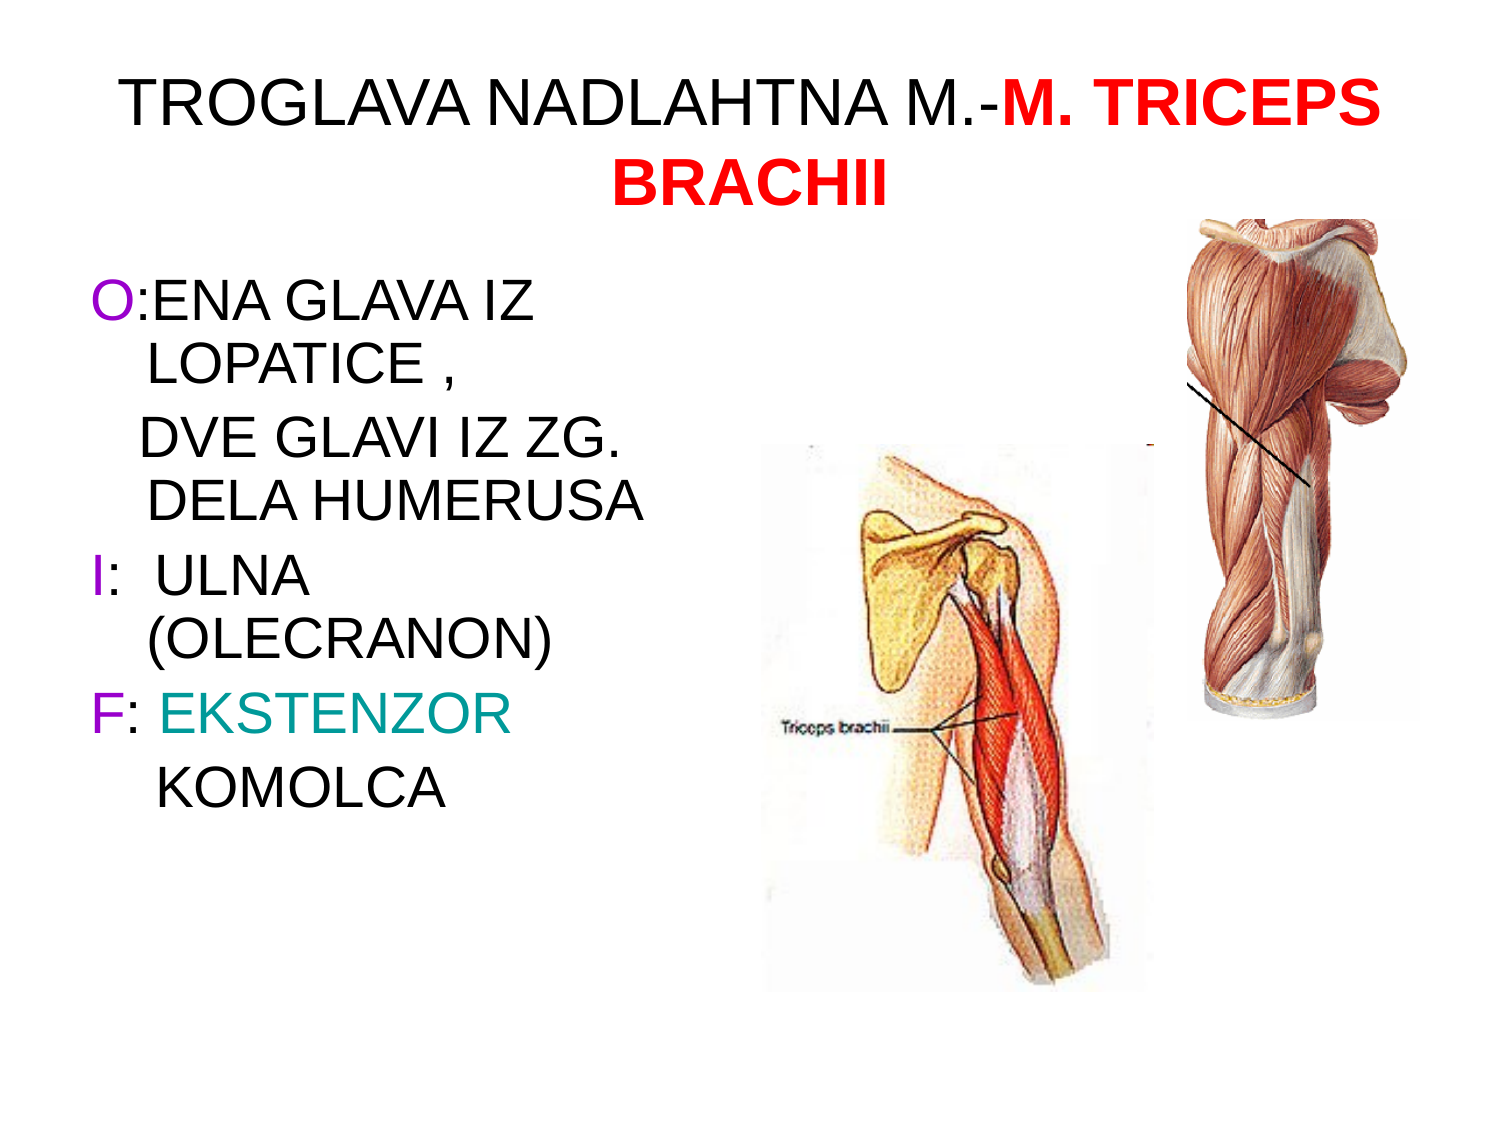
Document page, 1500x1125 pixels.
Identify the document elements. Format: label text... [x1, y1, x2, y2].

title TROGLAVA NADLAHTNA M.-M. TRICEPS BRACHII [75, 45, 1425, 233]
list O:ENA GLAVA IZ LOPATICE , DVE GLAVI IZ ZG. DELA HUMERUSA I: ULNA (OLECRANON) F: EKSTENZOR KOMOLCA [75, 262, 738, 1005]
picture [761, 444, 1154, 992]
picture [1187, 219, 1420, 721]
